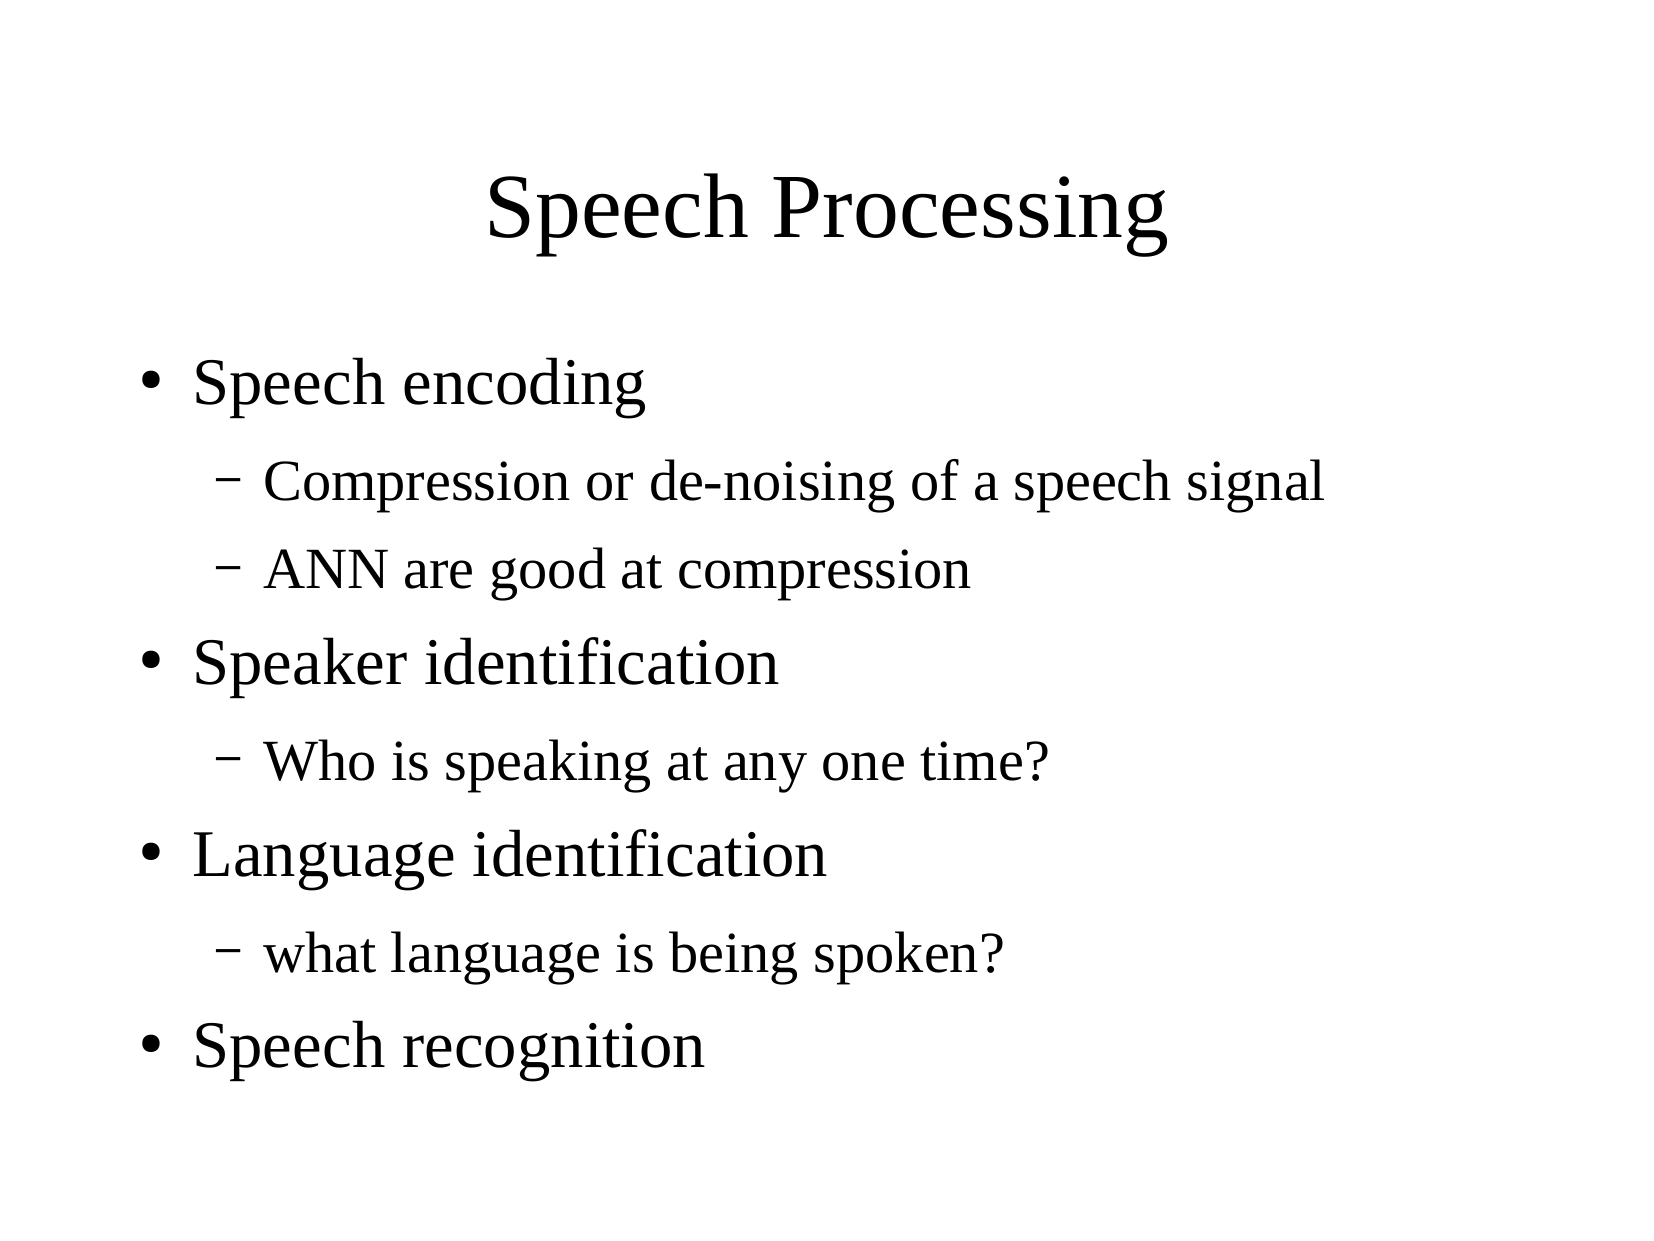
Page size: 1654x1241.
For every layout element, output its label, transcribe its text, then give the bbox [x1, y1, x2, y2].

title Speech Processing [121, 102, 1534, 311]
list Speech encoding Compression or de-noising of a speech signal ANN are good at compression Speaker identification Who is speaking at any one time? Language identification what language is being spoken? Speech recognition [121, 344, 1534, 1127]
